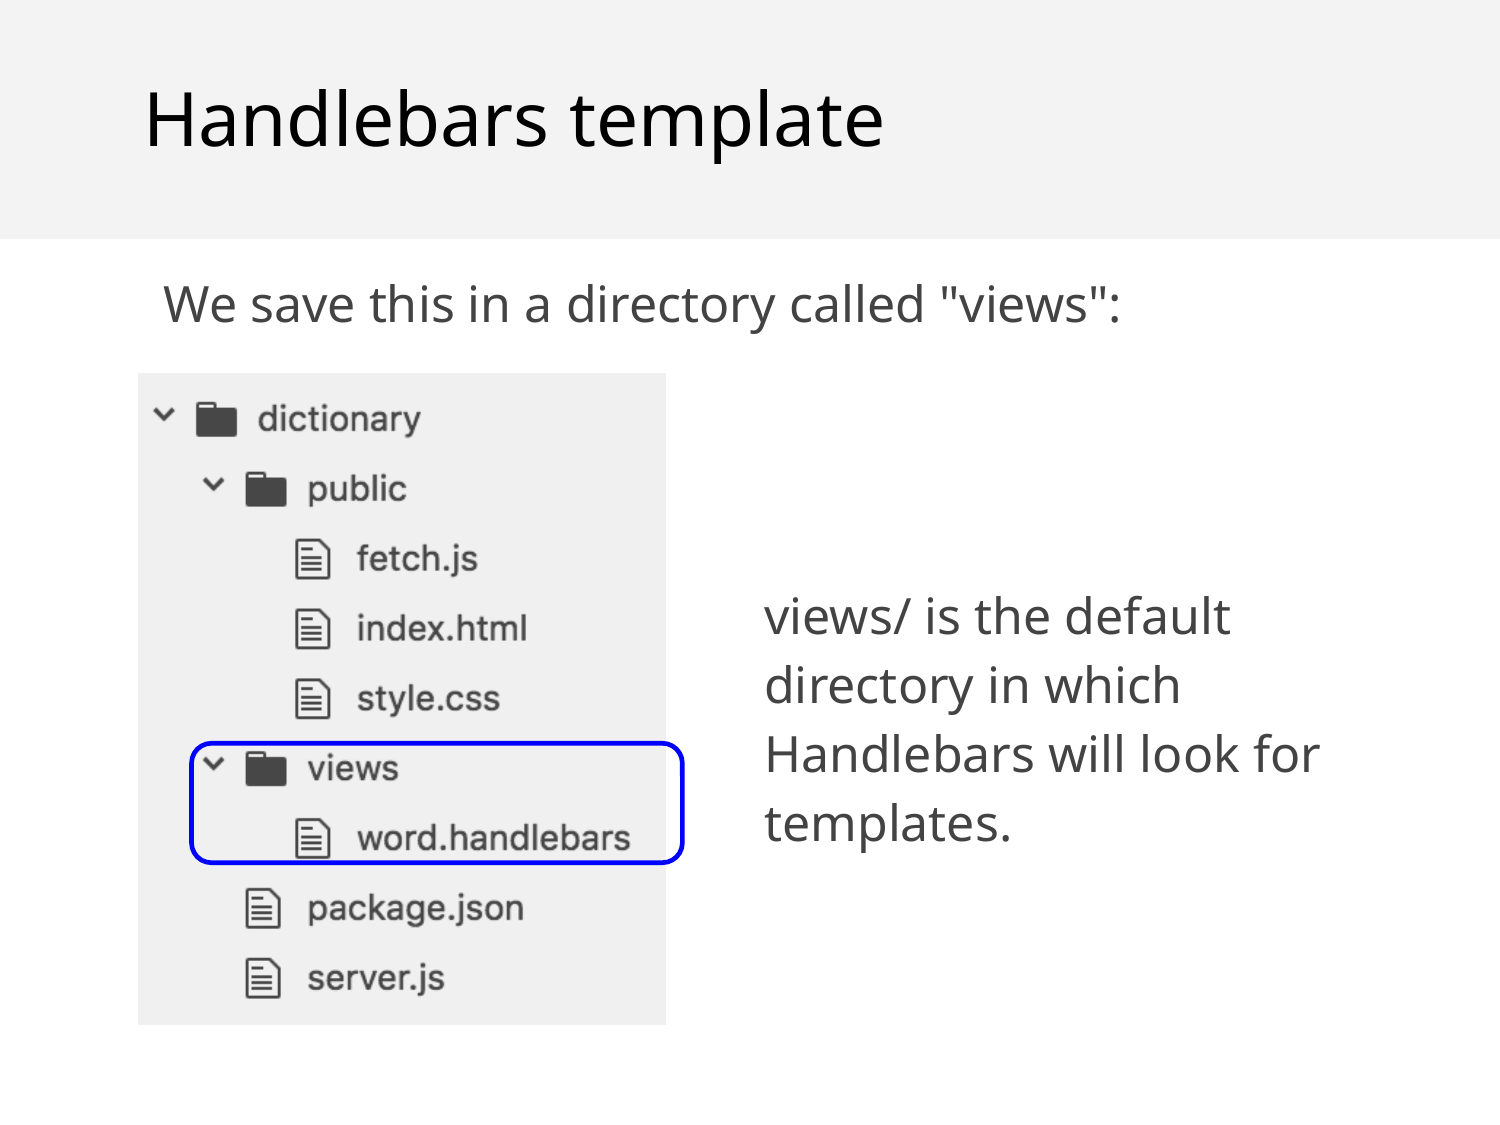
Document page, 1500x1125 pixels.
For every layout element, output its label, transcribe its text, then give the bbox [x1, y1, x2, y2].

picture [194, 746, 666, 860]
list We save this in a directory called "views": [148, 248, 1326, 495]
title Handlebars template [128, 56, 1372, 183]
picture [138, 373, 666, 1025]
list views/ is the default directory in which Handlebars will look for templates. [749, 560, 1439, 1014]
